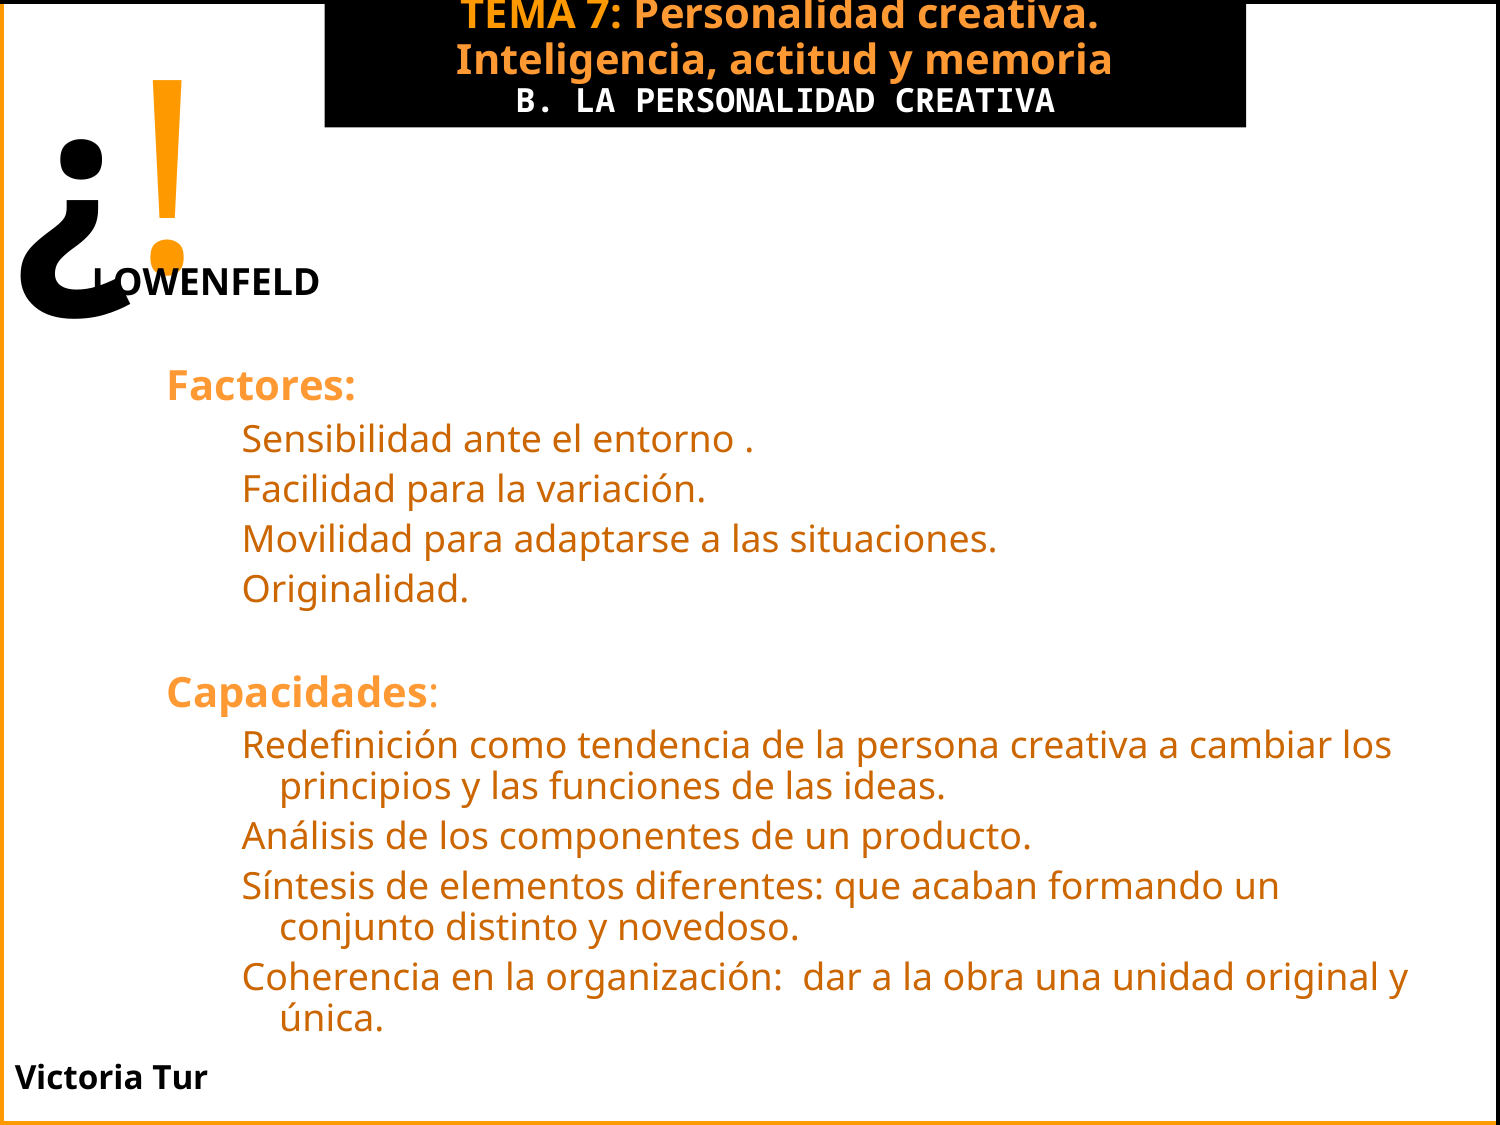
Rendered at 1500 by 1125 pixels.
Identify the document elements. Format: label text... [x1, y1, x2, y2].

list LOWENFELD Factores: Sensibilidad ante el entorno . Facilidad para la variación. Movilidad para adaptarse a las situaciones. Originalidad. Capacidades: Redefinición como tendencia de la persona creativa a cambiar los principios y las funciones de las ideas. Análisis de los componentes de un producto. Síntesis de elementos diferentes: que acaban formando un conjunto distinto y novedoso. Coherencia en la organización: dar a la obra una unidad original y única. [76, 255, 1427, 1125]
